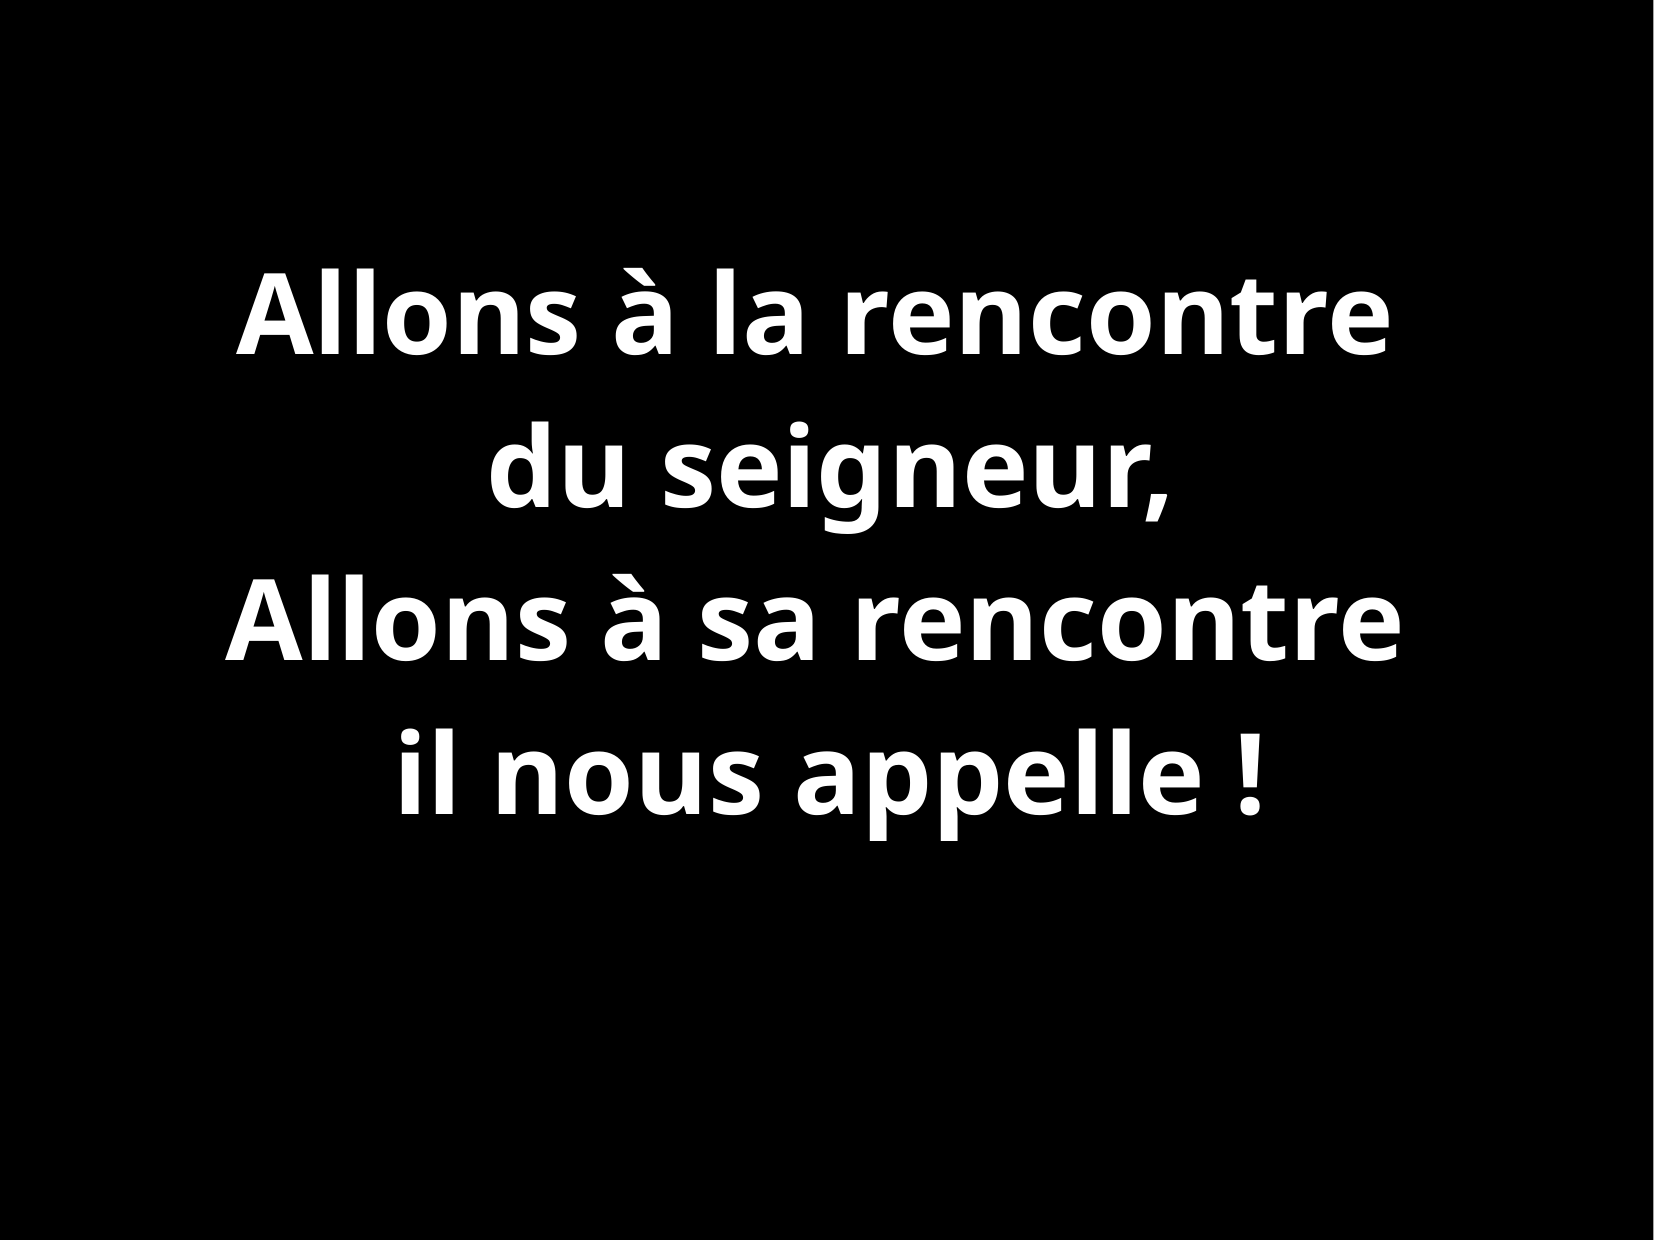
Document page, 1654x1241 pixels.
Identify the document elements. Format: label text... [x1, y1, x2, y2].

subtitle Allons à la rencontre du seigneur, Allons à sa rencontre il nous appelle ! [44, 0, 1616, 1241]
